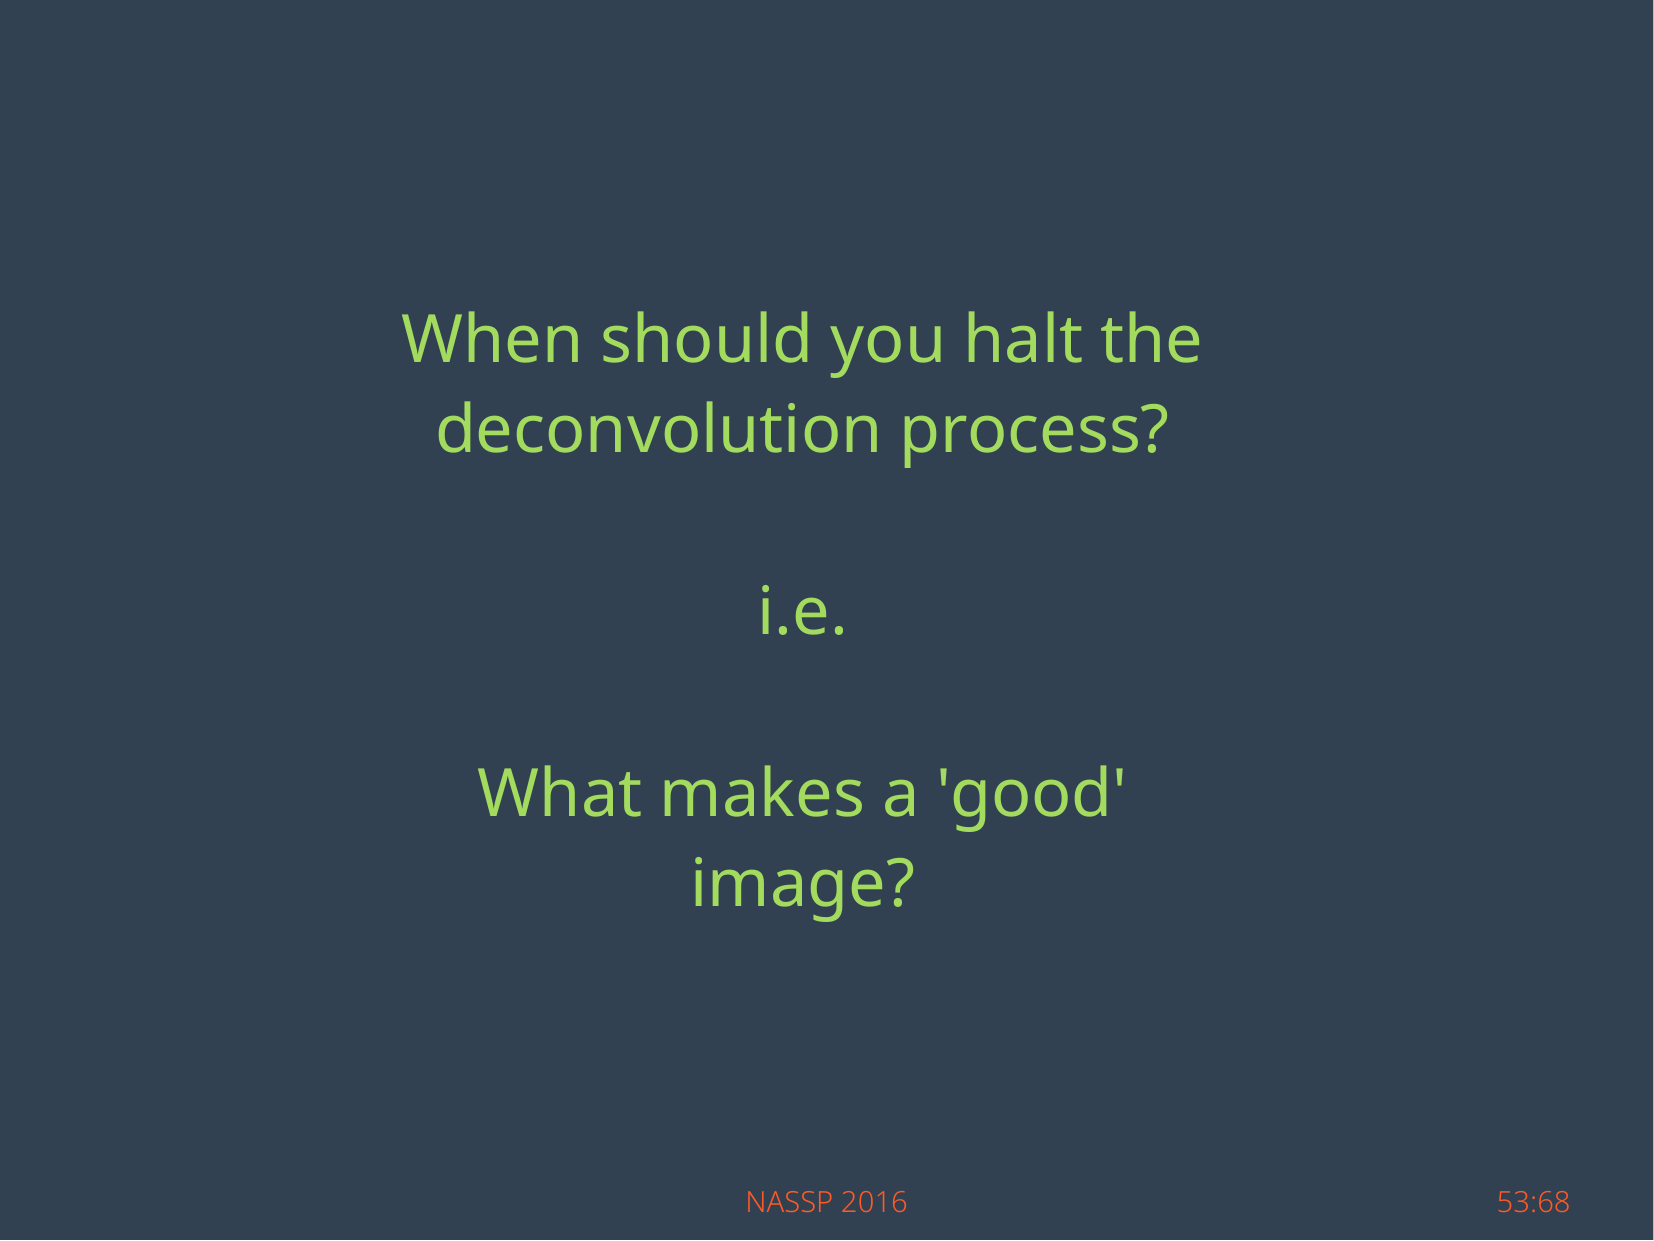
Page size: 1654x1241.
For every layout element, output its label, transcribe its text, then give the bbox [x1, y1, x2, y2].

text_box When should you halt the deconvolution process? i.e. What makes a 'good' image? [354, 283, 1252, 780]
